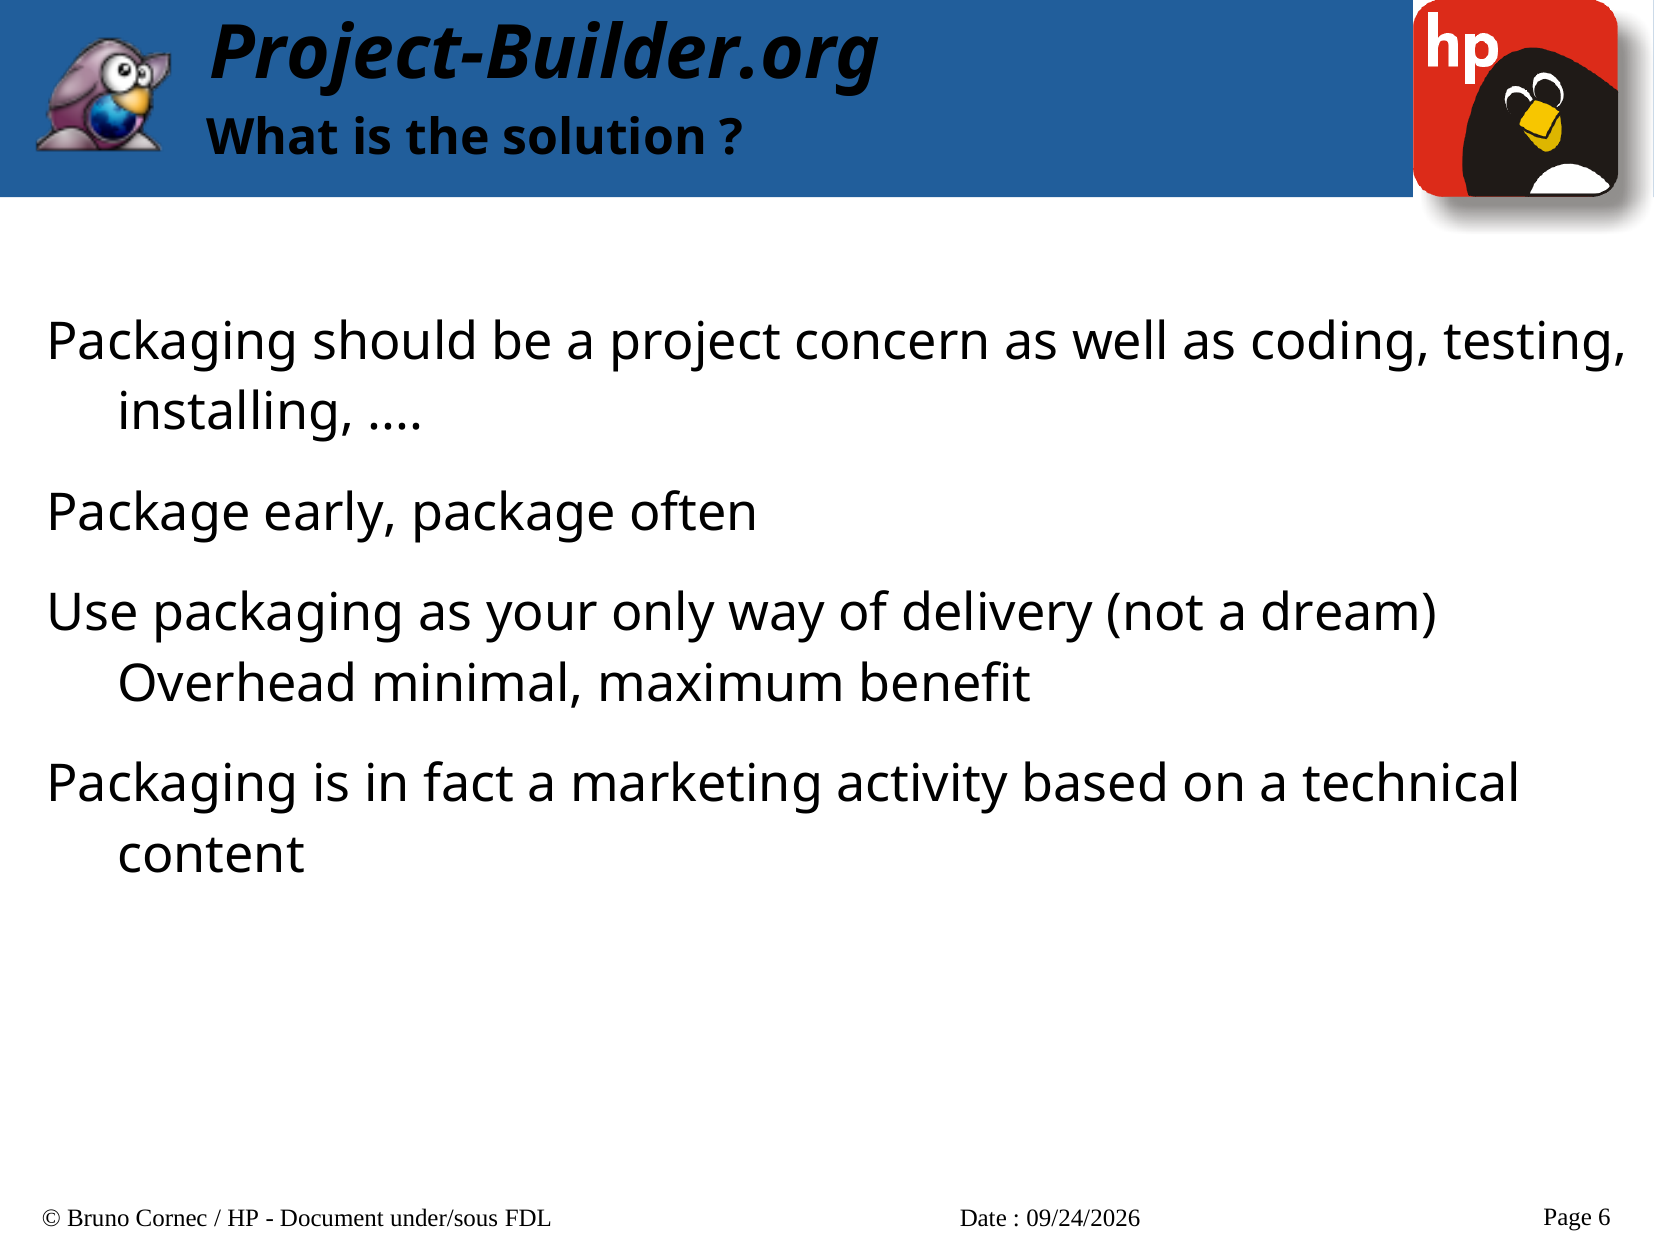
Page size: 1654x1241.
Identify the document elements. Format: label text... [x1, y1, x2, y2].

title What is the solution ? [206, 56, 1121, 218]
picture [1413, 0, 1654, 235]
picture [0, 0, 211, 199]
list Packaging should be a project concern as well as coding, testing, installing, .... Package early, package often Use packaging as your only way of delivery (not a dream) Overhead minimal, maximum benefit Packaging is in fact a marketing activity based on a technical content [34, 303, 1642, 1190]
